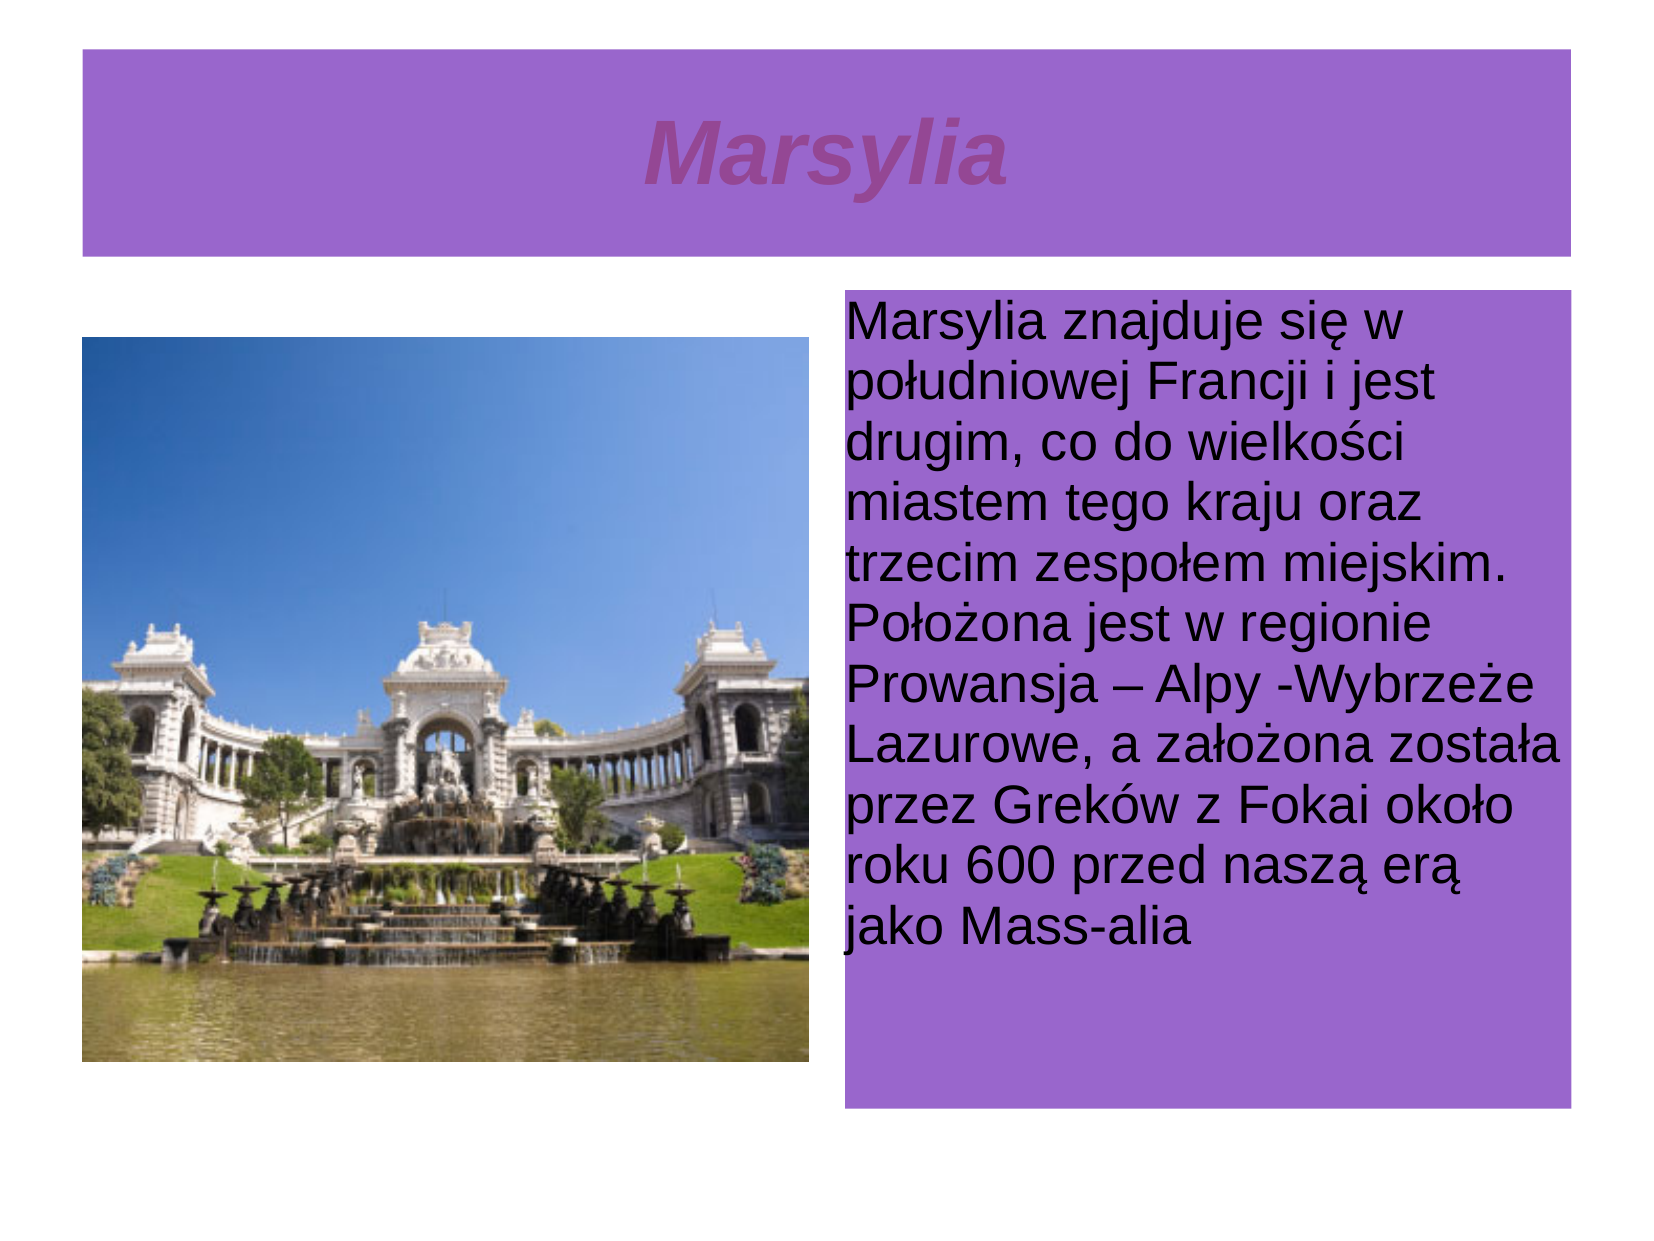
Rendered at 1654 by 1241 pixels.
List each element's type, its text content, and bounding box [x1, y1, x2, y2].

title Marsylia [82, 49, 1571, 257]
list Marsylia znajduje się w południowej Francji i jest drugim, co do wielkości miastem tego kraju oraz trzecim zespołem miejskim. Położona jest w regionie Prowansja – Alpy -Wybrzeże Lazurowe, a założona została przez Greków z Fokai około roku 600 przed naszą erą jako Mass-alia [845, 290, 1572, 1109]
picture [82, 337, 809, 1062]
